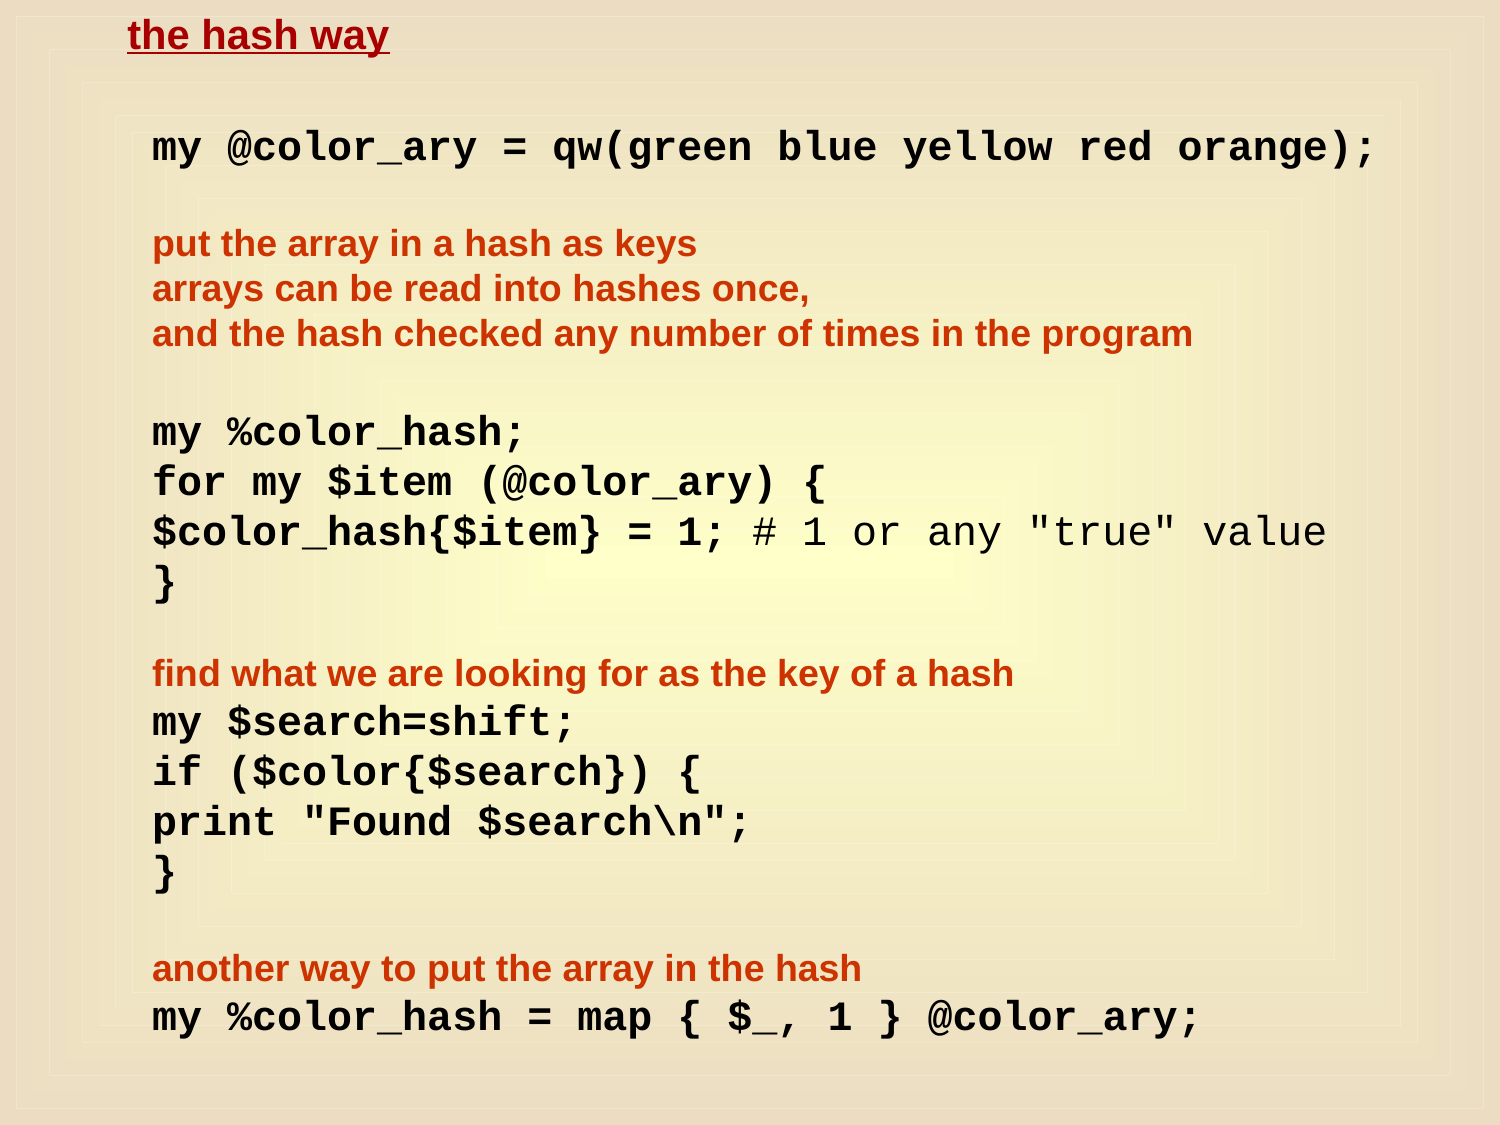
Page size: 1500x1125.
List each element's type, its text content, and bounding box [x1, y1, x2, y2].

text_box my @color_ary = qw(green blue yellow red orange); put the array in a hash as keys arrays can be read into hashes once, and the hash checked any number of times in the program my %color_hash; for my $item (@color_ary) { $color_hash{$item} = 1; # 1 or any "true" value } find what we are looking for as the key of a hash my $search=shift; if ($color{$search}) { print "Found $search\n"; } another way to put the array in the hash my %color_hash = map { $_, 1 } @color_ary; [137, 111, 1463, 1097]
text_box the hash way [112, 0, 538, 66]
